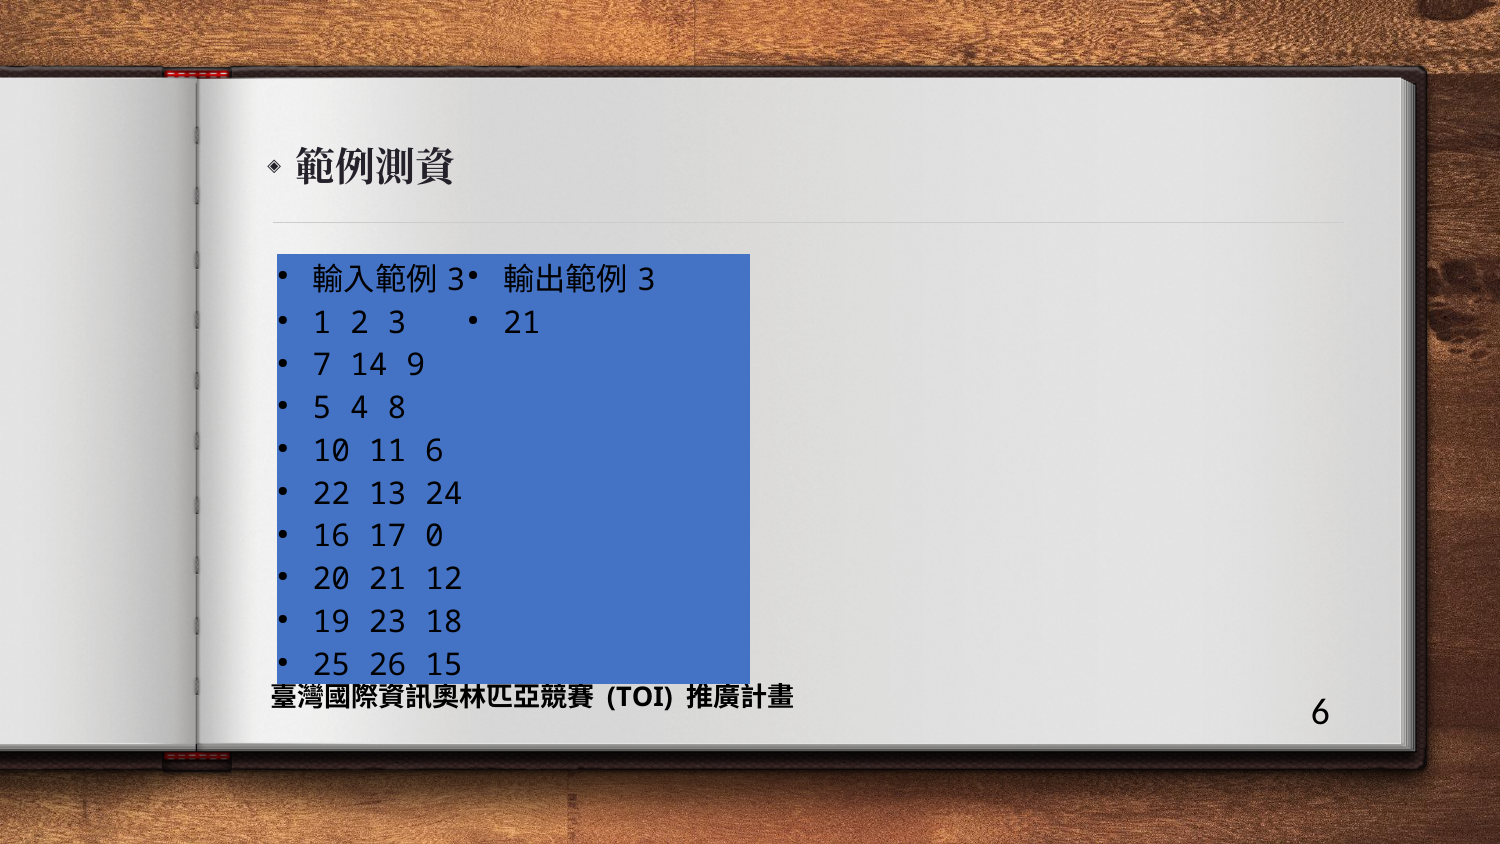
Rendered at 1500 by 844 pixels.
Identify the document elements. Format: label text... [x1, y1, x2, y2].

list 範例測資 [252, 126, 1194, 205]
table_header 輸入範例3 1 2 3 7 14 9 5 4 8 10 11 6 22 13 24 16 17 0 20 21 12 19 23 18 25 26 15 [277, 254, 468, 684]
text_box 5 [1295, 672, 1386, 737]
table_header 輸出範例3 21 [468, 254, 750, 684]
